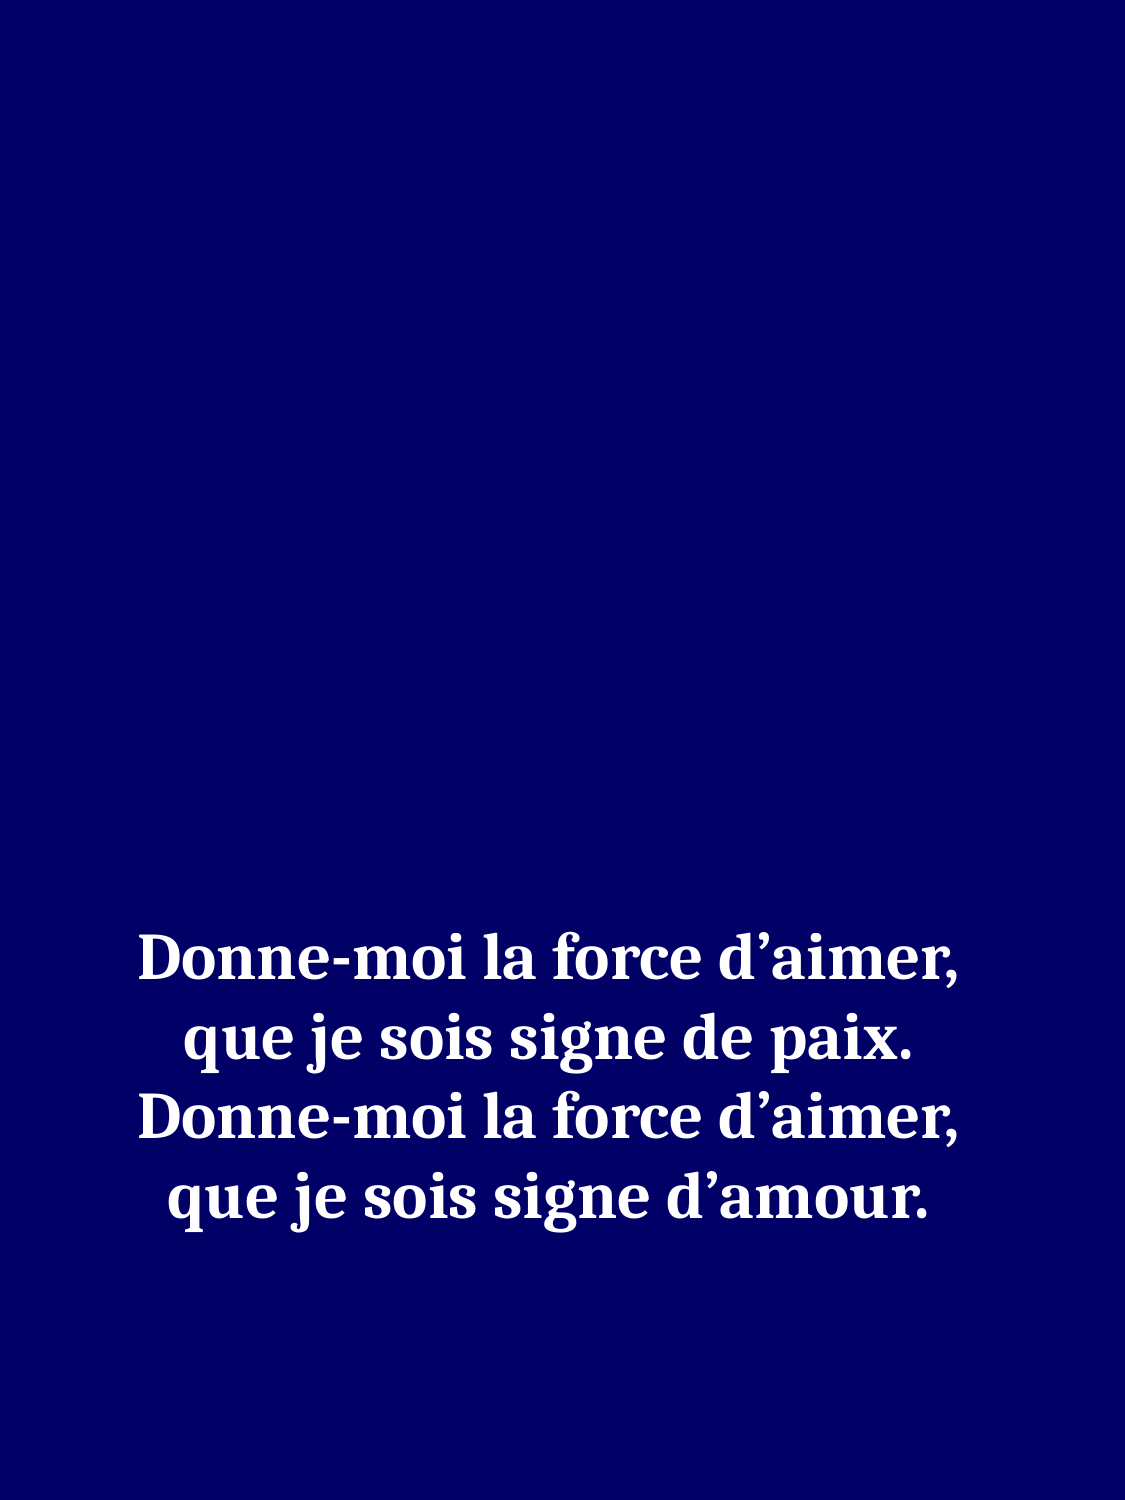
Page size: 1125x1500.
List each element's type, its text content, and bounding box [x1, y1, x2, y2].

text_box Donne-moi la force d’aimer, que je sois signe de paix. Donne-moi la force d’aimer, que je sois signe d’amour. [35, 915, 1063, 1310]
